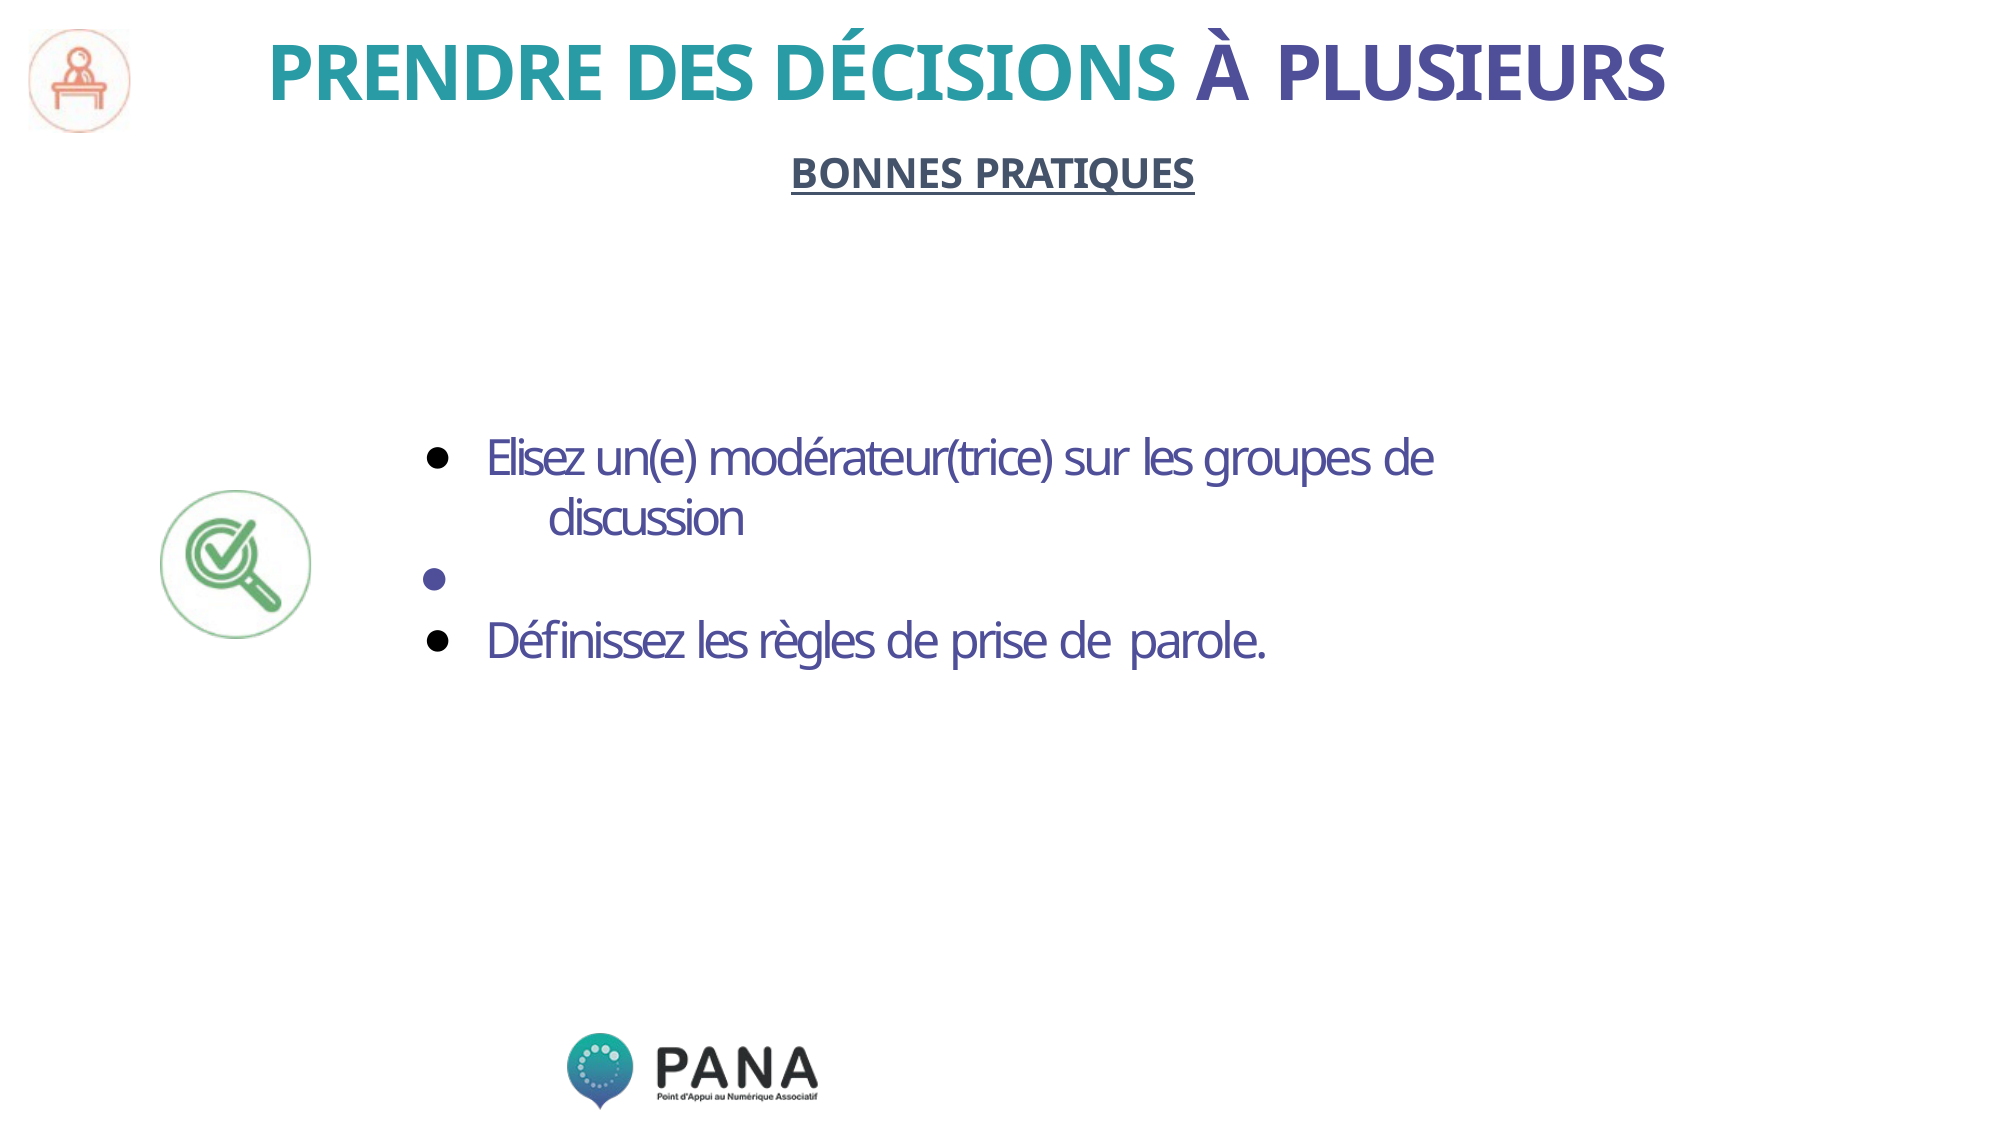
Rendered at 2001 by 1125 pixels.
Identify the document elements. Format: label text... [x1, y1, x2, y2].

text_box BONNES PRATIQUES [788, 144, 1211, 198]
text_box [160, 490, 311, 639]
text_box [29, 30, 130, 133]
text_box Elisez un(e) modérateur(trice) sur les groupes de discussion Définissez les règles de prise de parole. [418, 423, 1615, 611]
title PRENDRE DES DÉCISIONS À PLUSIEURS [264, 20, 1736, 117]
